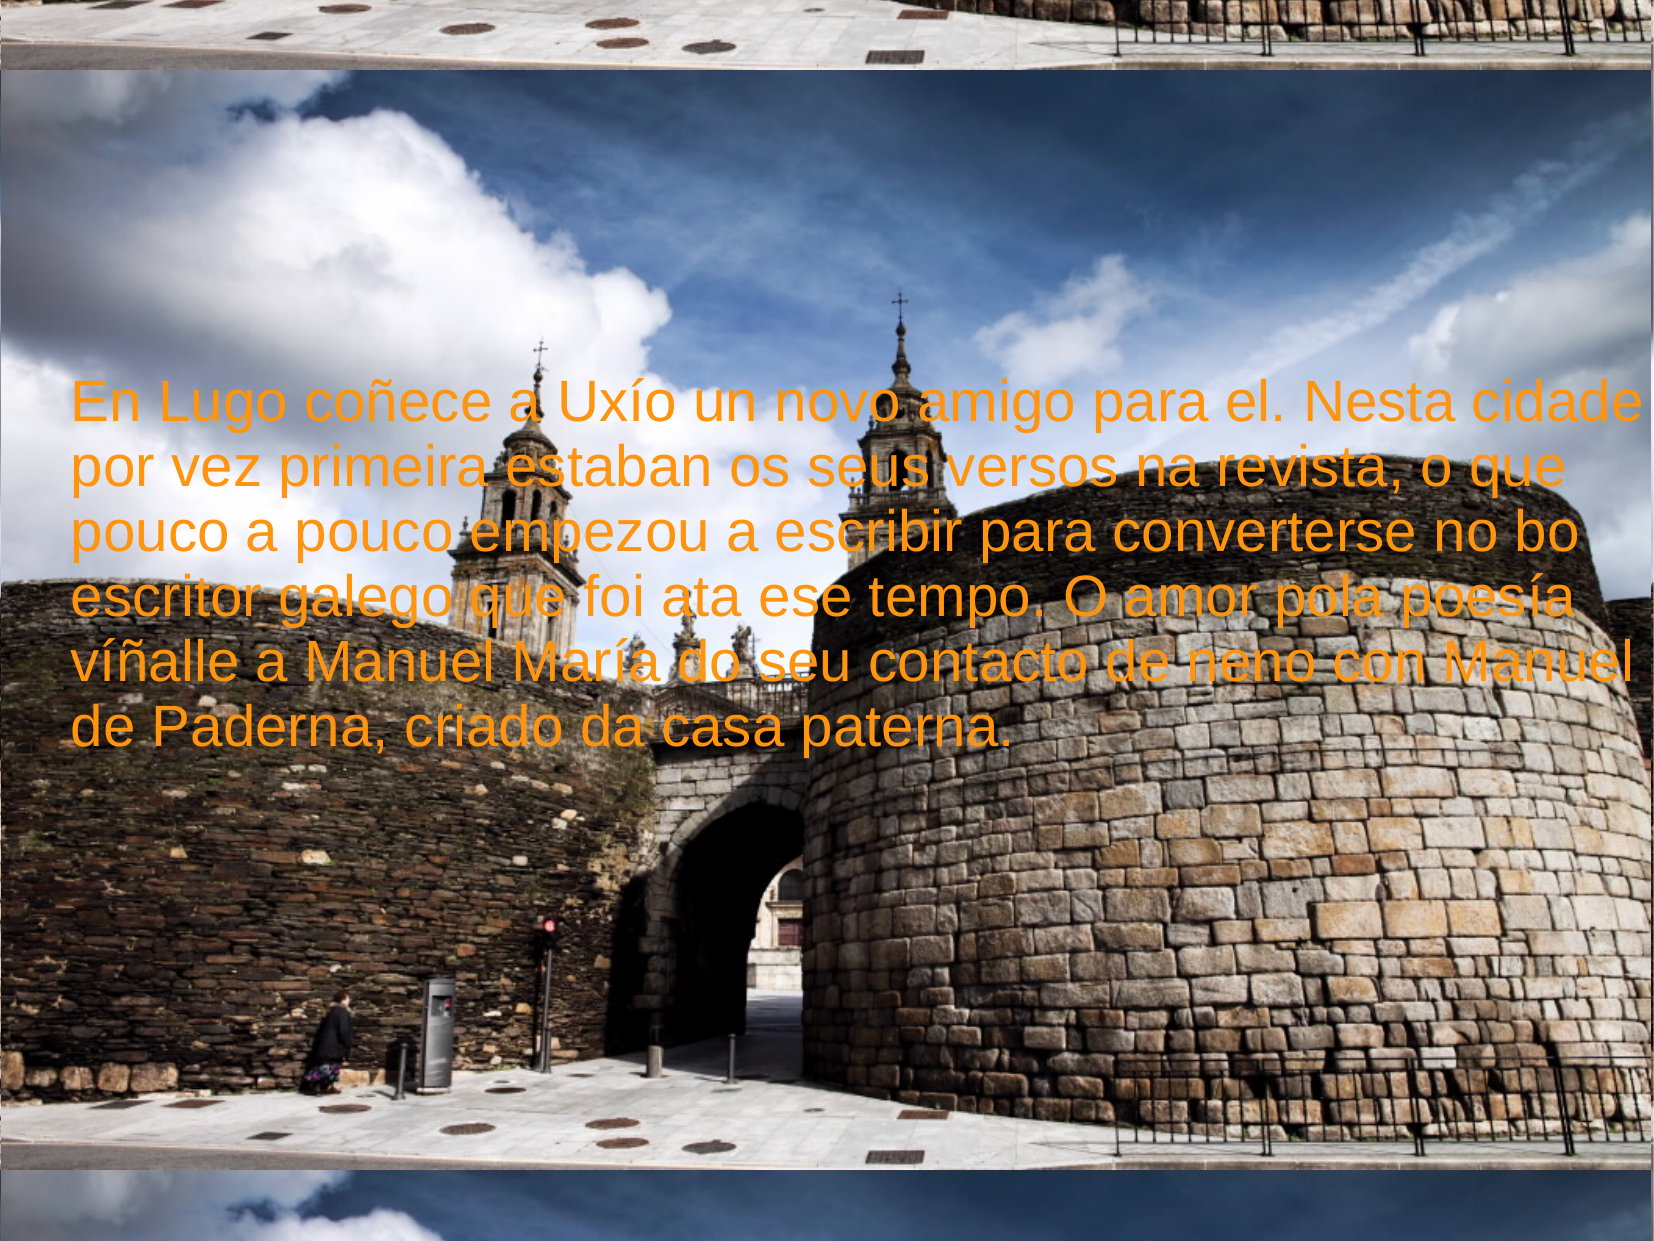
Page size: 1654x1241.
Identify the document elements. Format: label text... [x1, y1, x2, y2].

list En Lugo coñece a Uxío un novo amigo para el. Nesta cidade por vez primeira estaban os seus versos na revista, o que pouco a pouco empezou a escribir para converterse no bo escritor galego que foi ata ese tempo. O amor pola poesía víñalle a Manuel María do seu contacto de neno con Manuel de Paderna, criado da casa paterna. [0, 0, 1654, 1241]
